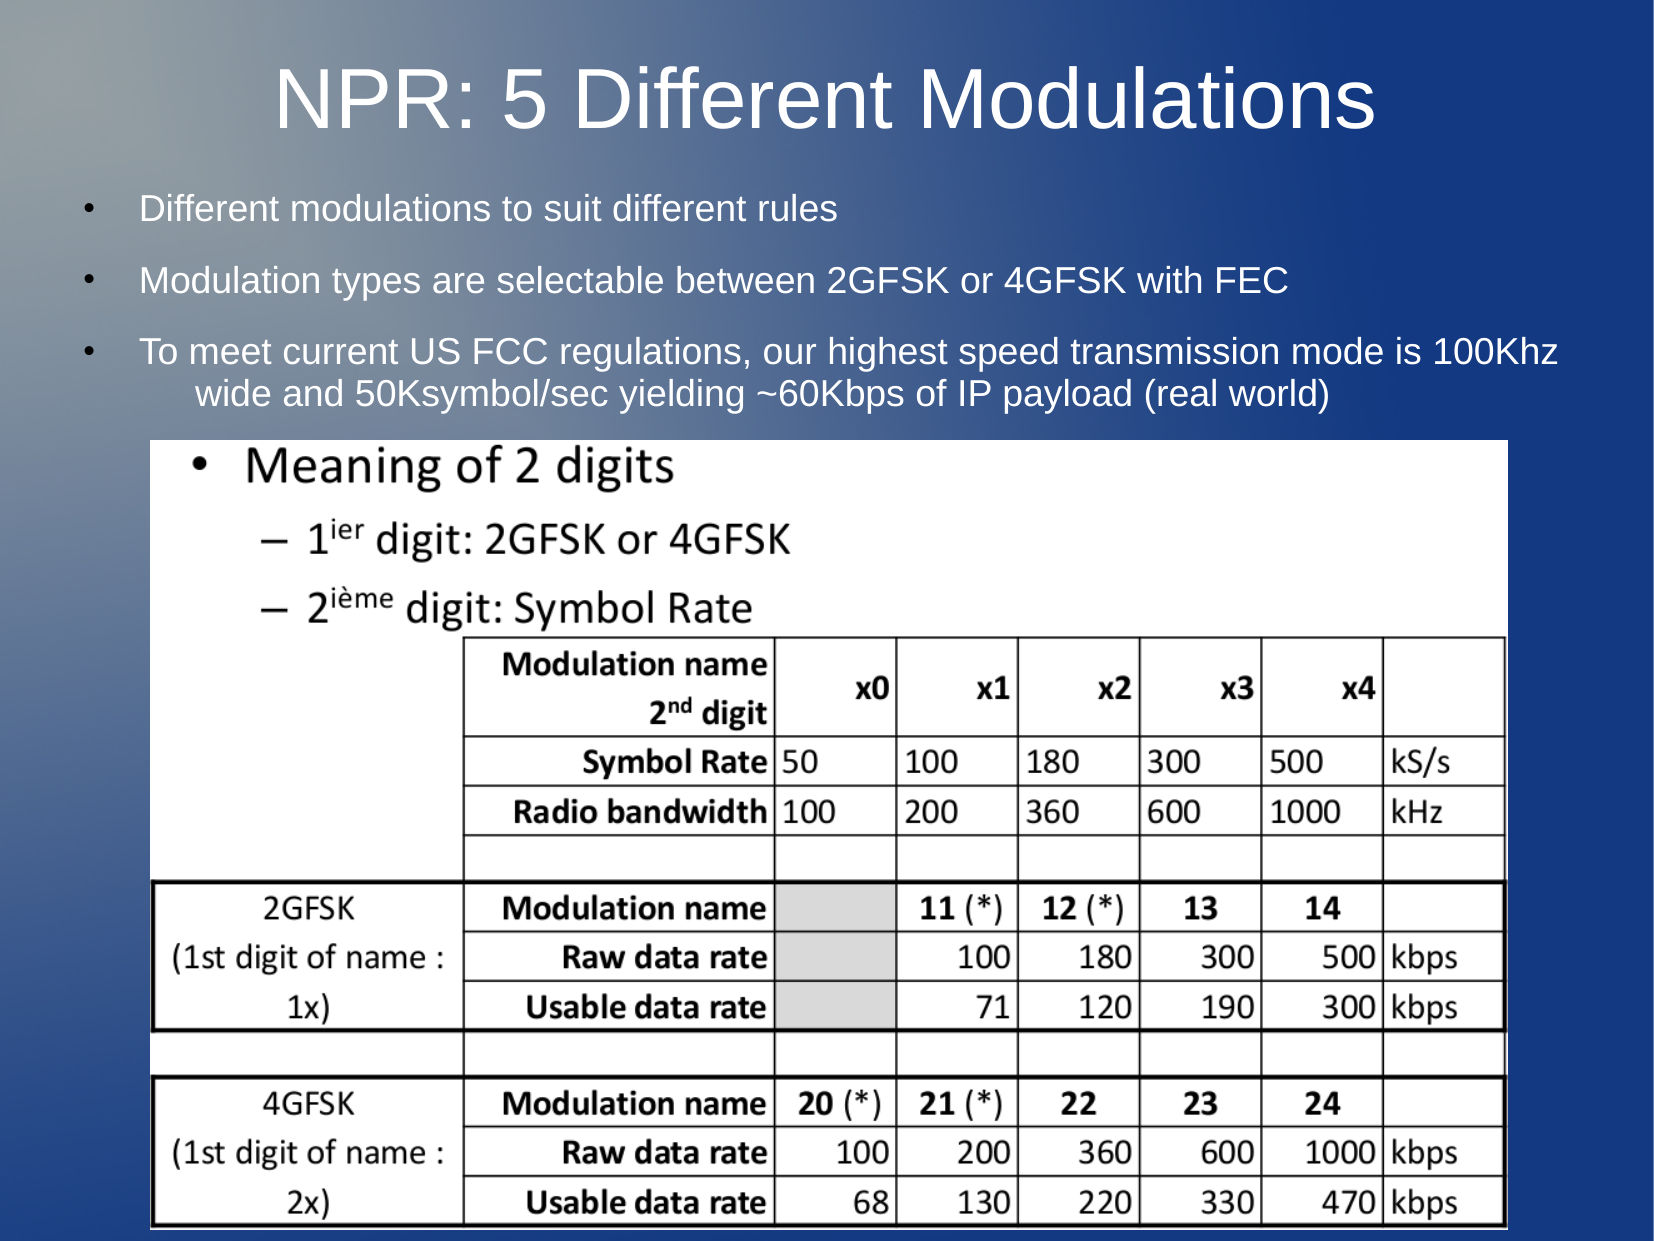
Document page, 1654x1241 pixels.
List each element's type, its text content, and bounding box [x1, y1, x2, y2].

picture [0, 0, 1654, 1241]
title NPR: 5 Different Modulations [82, 0, 1571, 183]
list Different modulations to suit different rules Modulation types are selectable between 2GFSK or 4GFSK with FEC To meet current US FCC regulations, our highest speed transmission mode is 100Khz wide and 50Ksymbol/sec yielding ~60Kbps of IP payload (real world) [82, 183, 1571, 419]
